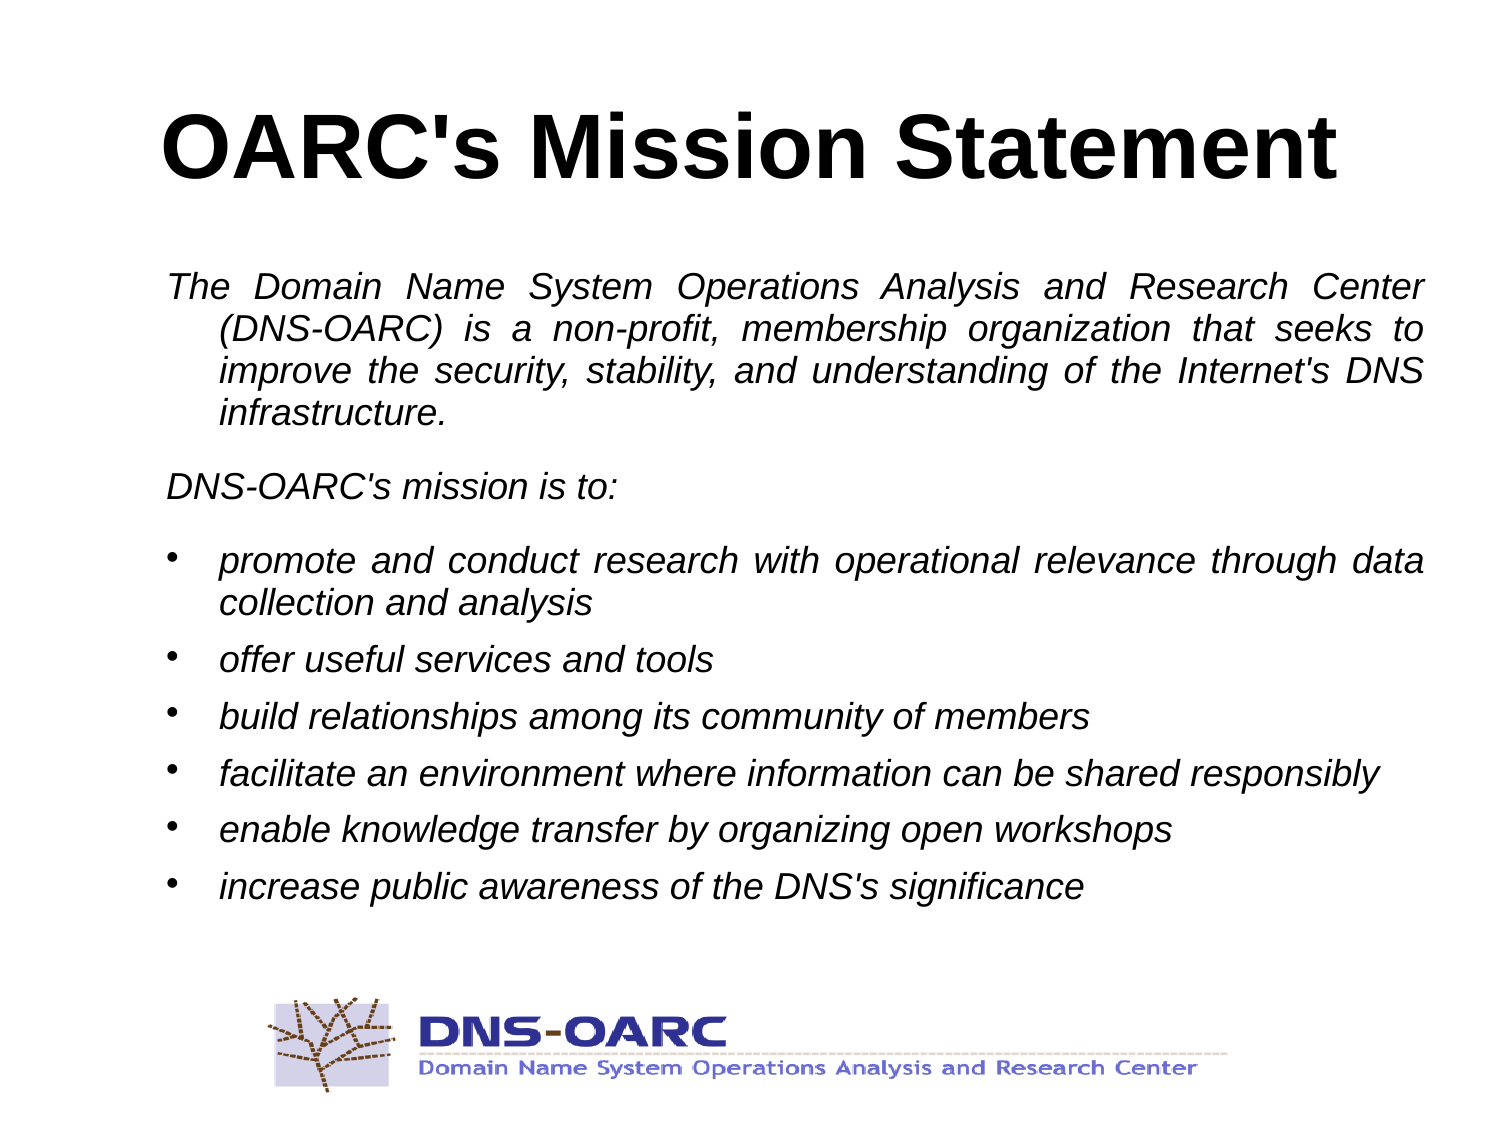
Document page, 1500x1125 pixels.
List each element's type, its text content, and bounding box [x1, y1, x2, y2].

picture [214, 991, 1259, 1099]
title OARC's Mission Statement [74, 44, 1425, 233]
list The Domain Name System Operations Analysis and Research Center (DNS-OARC) is a non-profit, membership organization that seeks to improve the security, stability, and understanding of the Internet's DNS infrastructure. DNS-OARC's mission is to: promote and conduct research with operational relevance through data collection and analysis offer useful services and tools build relationships among its community of members facilitate an environment where information can be shared responsibly enable knowledge transfer by organizing open workshops increase public awareness of the DNS's significance [74, 262, 1425, 975]
